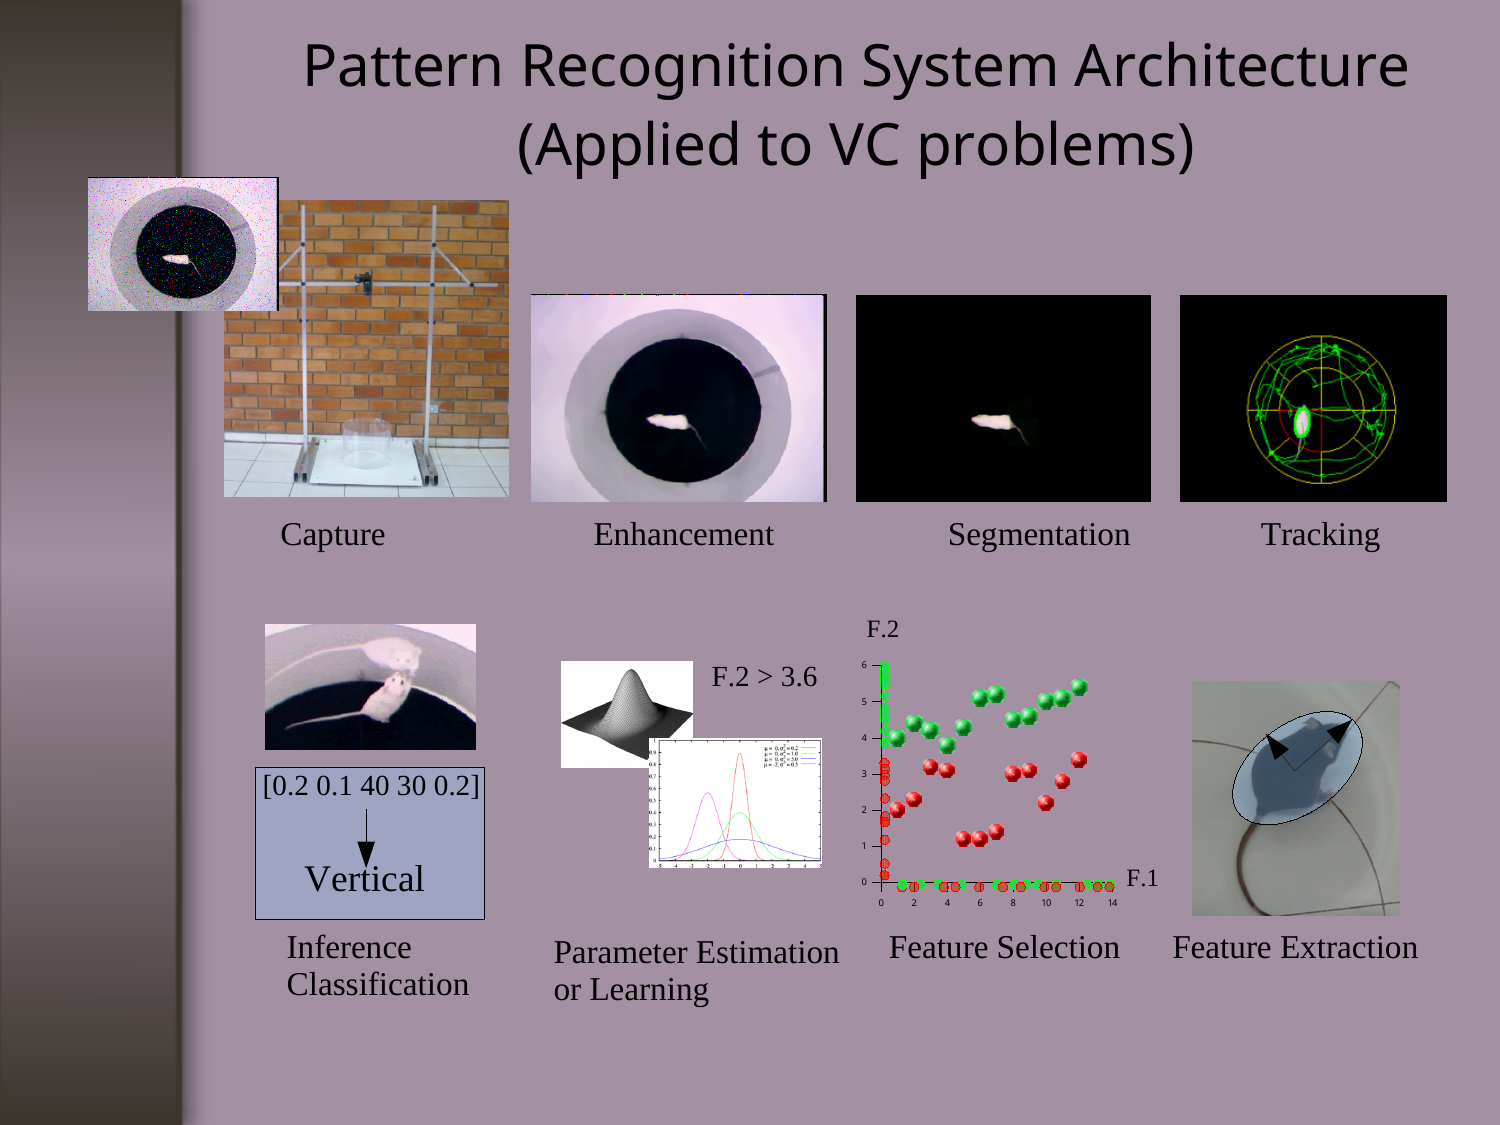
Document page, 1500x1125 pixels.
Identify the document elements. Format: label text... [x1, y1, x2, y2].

text_box Tracking [1246, 507, 1397, 569]
text_box [974, 882, 984, 892]
text_box [992, 879, 1008, 892]
text_box [1093, 879, 1103, 892]
text_box F.2 [851, 608, 915, 658]
text_box [1051, 879, 1062, 892]
chart [856, 649, 1123, 916]
text_box Enhancement [578, 507, 790, 569]
text_box [1269, 711, 1352, 770]
picture [0, 0, 1500, 1125]
text_box Feature Selection [874, 921, 1137, 983]
text_box [897, 879, 908, 892]
text_box [255, 818, 485, 920]
text_box F.2 > 3.6 [696, 652, 833, 709]
text_box Capture [265, 507, 402, 569]
text_box [909, 879, 925, 892]
text_box [1034, 879, 1049, 892]
text_box Vertical [289, 850, 441, 918]
text_box Inference Classification [271, 921, 485, 1029]
text_box Segmentation [933, 507, 1146, 569]
text_box [0.2 0.1 40 30 0.2] [248, 761, 496, 818]
text_box [951, 879, 967, 892]
text_box [933, 879, 949, 892]
text_box [1010, 879, 1032, 892]
text_box Parameter Estimation or Learning [538, 926, 857, 1034]
text_box [1104, 879, 1111, 892]
text_box [1232, 719, 1363, 825]
title Pattern Recognition System Architecture (Applied to VC problems) [206, 9, 1500, 198]
text_box F.1 [1111, 856, 1175, 906]
text_box [1075, 879, 1091, 892]
text_box Feature Extraction [1157, 921, 1435, 983]
